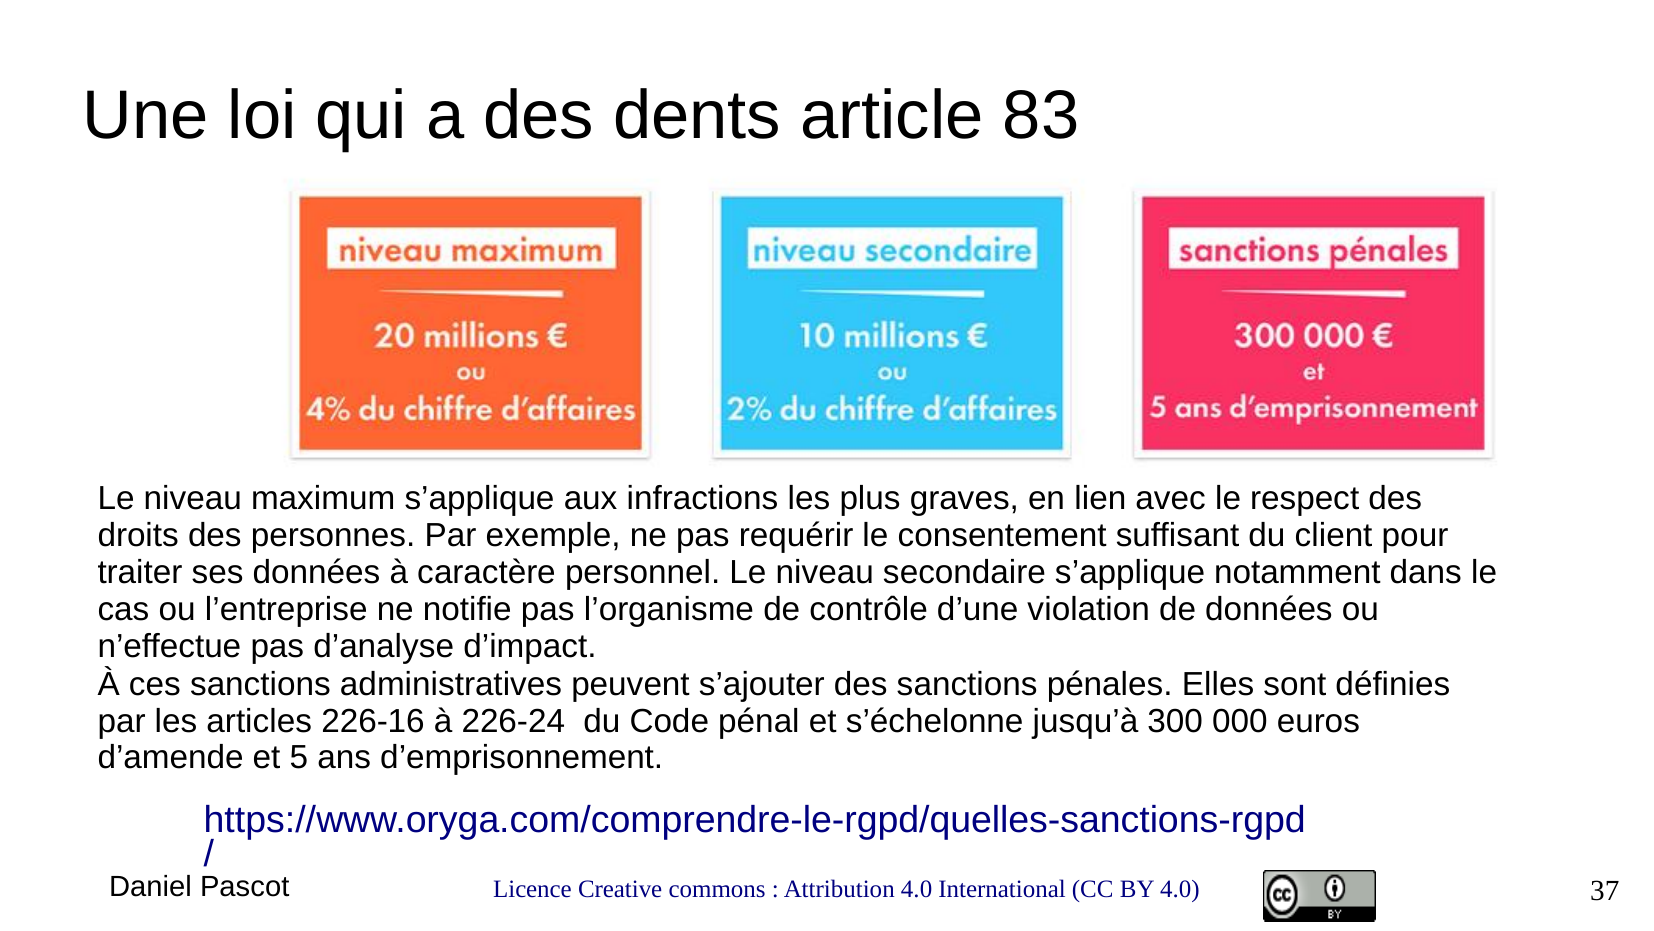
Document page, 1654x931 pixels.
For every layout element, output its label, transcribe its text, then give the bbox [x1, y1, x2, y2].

picture [259, 154, 1527, 508]
title Une loi qui a des dents article 83 [82, 37, 1571, 193]
text_box Le niveau maximum s’applique aux infractions les plus graves, en lien avec le respect des droits des personnes. Par exemple, ne pas requérir le consentement suffisant du client pour traiter ses données à caractère personnel. Le niveau secondaire s’applique notamment dans le cas ou l’entreprise ne notifie pas l’organisme de contrôle d’une violation de données ou n’effectue pas d’analyse d’impact. À ces sanctions administratives peuvent s’ajouter des sanctions pénales. Elles sont définies par les articles 226-16 à 226-24 du Code pénal et s’échelonne jusqu’à 300 000 euros d’amende et 5 ans d’emprisonnement. [82, 472, 1524, 821]
picture [1263, 870, 1376, 922]
text_box https://www.oryga.com/comprendre-le-rgpd/quelles-sanctions-rgpd/ [188, 791, 1332, 849]
